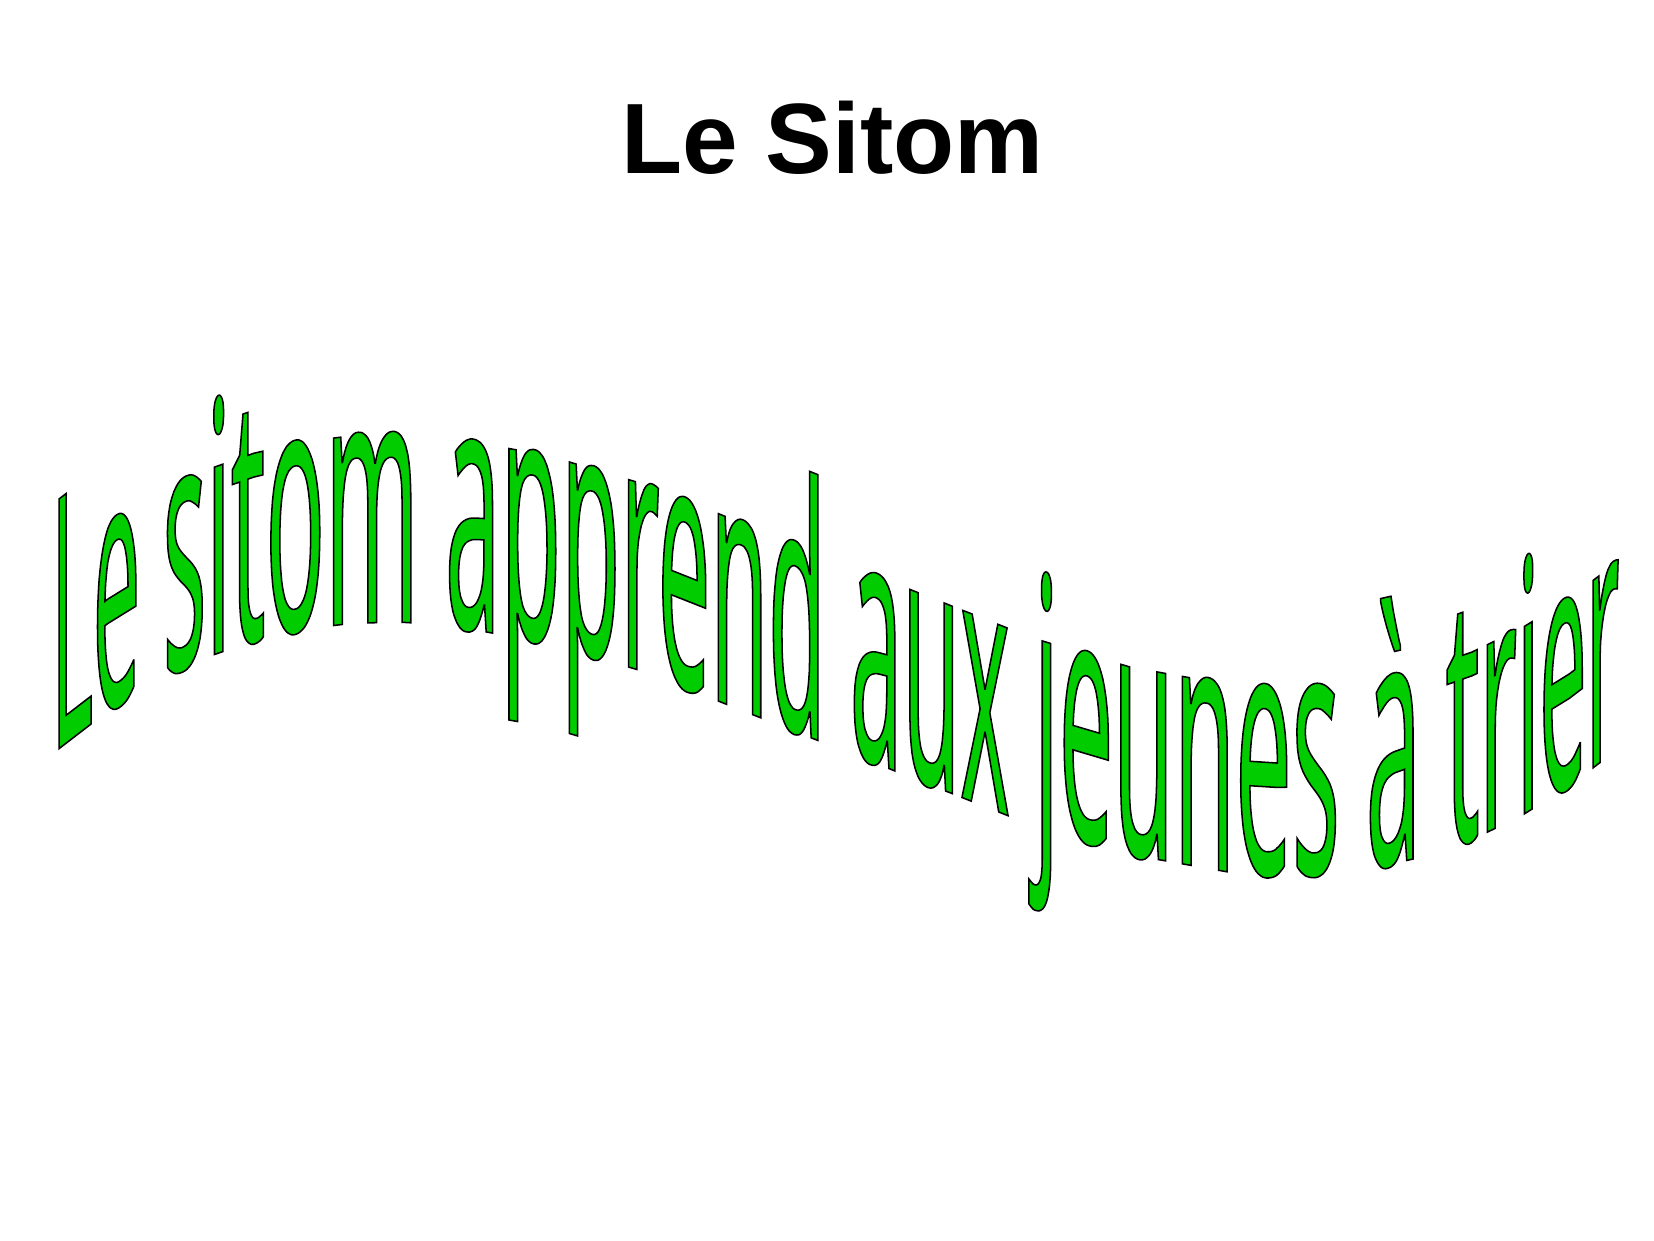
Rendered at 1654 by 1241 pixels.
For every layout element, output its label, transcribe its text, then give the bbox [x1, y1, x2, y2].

text_box Le Sitom [555, 75, 1111, 203]
text_box Le sitom apprend aux jeunes à trier [854, 572, 895, 771]
text_box Le sitom apprend aux jeunes à trier [1593, 559, 1619, 768]
text_box Le sitom apprend aux jeunes à trier [1487, 629, 1516, 833]
text_box Le sitom apprend aux jeunes à trier [1028, 640, 1051, 911]
text_box Le sitom apprend aux jeunes à trier [97, 513, 136, 710]
text_box Le sitom apprend aux jeunes à trier [662, 496, 706, 694]
text_box Le sitom apprend aux jeunes à trier [1524, 621, 1533, 814]
text_box Le sitom apprend aux jeunes à trier [1240, 683, 1287, 879]
text_box Le sitom apprend aux jeunes à trier [909, 589, 953, 794]
text_box Le sitom apprend aux jeunes à trier [1064, 650, 1109, 847]
text_box Le sitom apprend aux jeunes à trier [628, 479, 659, 670]
text_box Le sitom apprend aux jeunes à trier [1370, 672, 1414, 869]
text_box Le sitom apprend aux jeunes à trier [1296, 683, 1336, 878]
text_box Le sitom apprend aux jeunes à trier [59, 493, 92, 749]
text_box Le sitom apprend aux jeunes à trier [232, 412, 264, 645]
text_box Le sitom apprend aux jeunes à trier [961, 610, 1009, 816]
text_box Le sitom apprend aux jeunes à trier [1182, 676, 1228, 872]
text_box Le sitom apprend aux jeunes à trier [449, 438, 493, 634]
text_box Le sitom apprend aux jeunes à trier [508, 448, 556, 722]
text_box Le sitom apprend aux jeunes à trier [270, 439, 320, 635]
text_box Le sitom apprend aux jeunes à trier [1120, 664, 1166, 861]
text_box Le sitom apprend aux jeunes à trier [1543, 597, 1583, 794]
text_box Le sitom apprend aux jeunes à trier [569, 461, 616, 736]
text_box Le sitom apprend aux jeunes à trier [1447, 612, 1478, 845]
text_box Le sitom apprend aux jeunes à trier [214, 464, 223, 655]
text_box Le sitom apprend aux jeunes à trier [718, 513, 761, 718]
text_box Le sitom apprend aux jeunes à trier [167, 474, 203, 674]
text_box Le sitom apprend aux jeunes à trier [1380, 596, 1401, 652]
text_box Le sitom apprend aux jeunes à trier [333, 431, 411, 626]
text_box Le sitom apprend aux jeunes à trier [773, 471, 818, 741]
